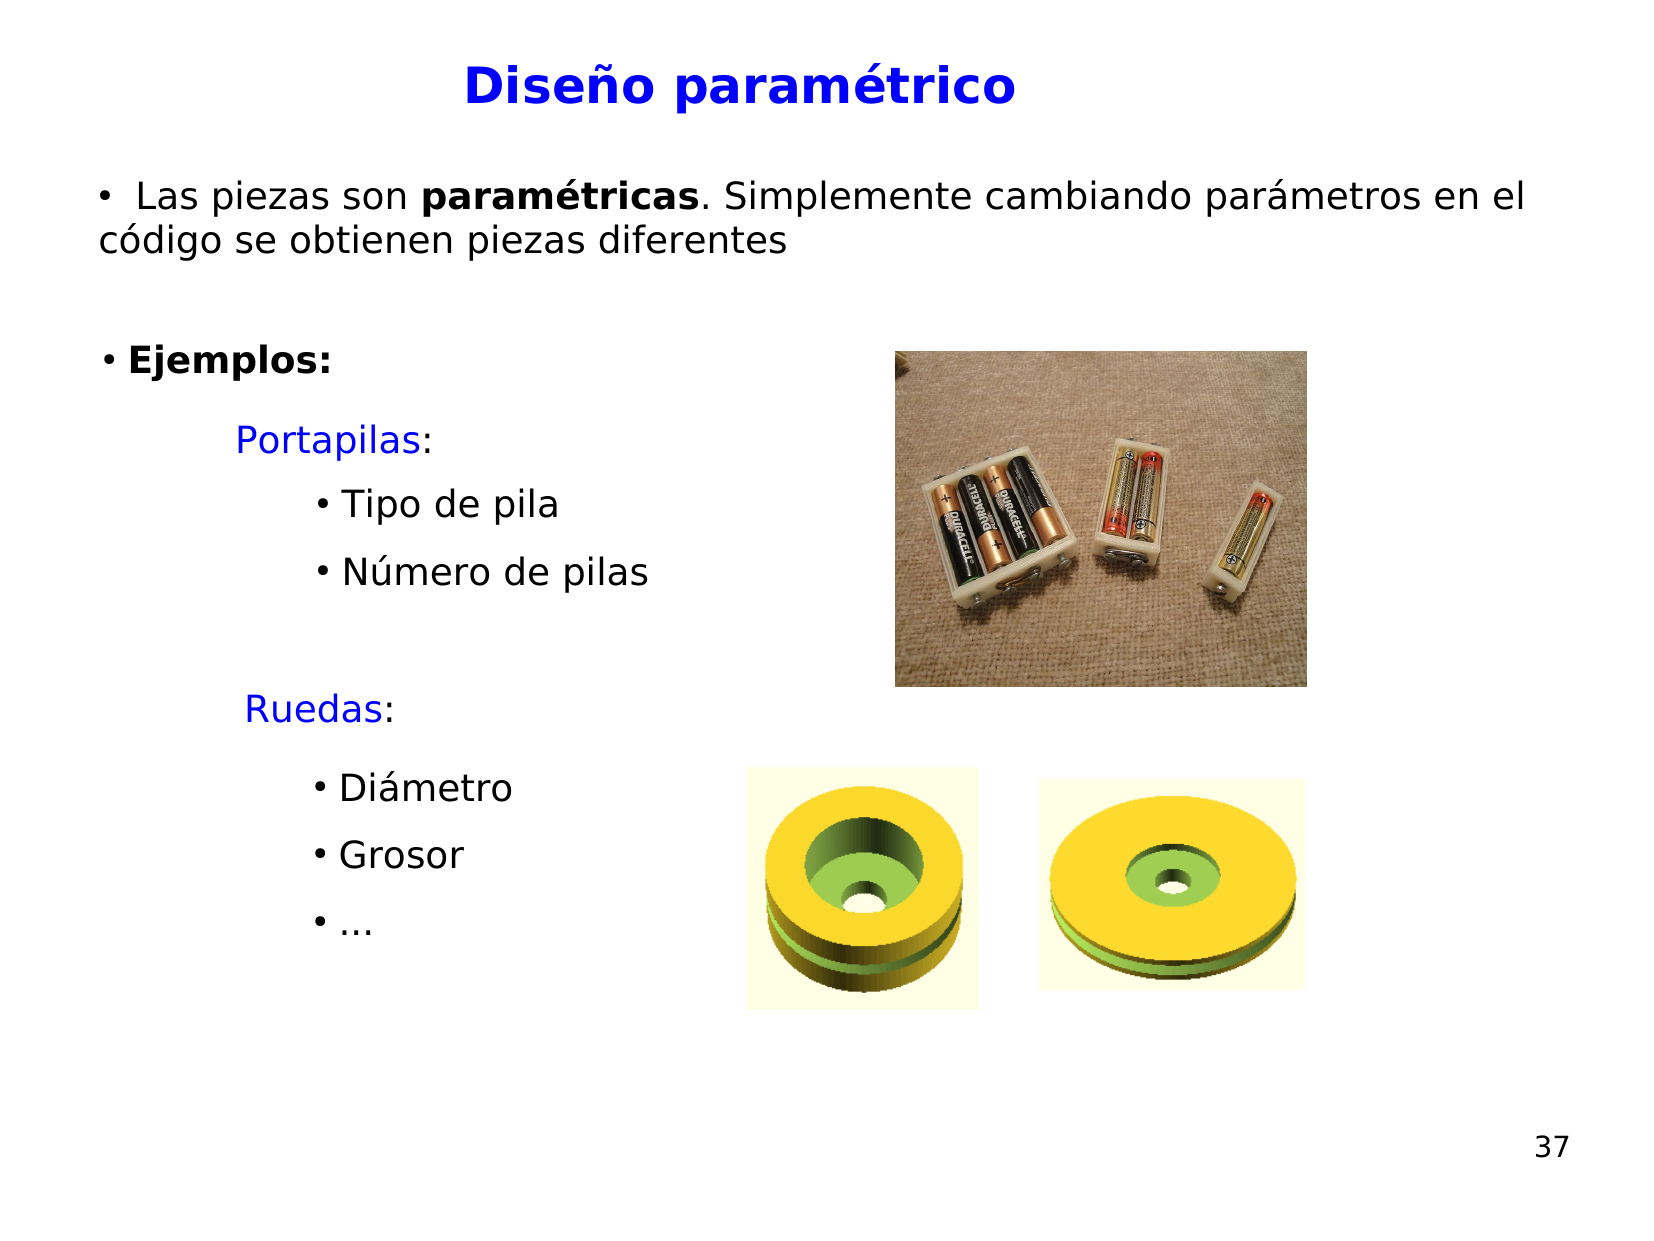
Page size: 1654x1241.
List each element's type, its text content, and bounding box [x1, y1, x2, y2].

text_box Diseño paramétrico [448, 49, 1051, 123]
picture [746, 767, 979, 1010]
text_box Tipo de pila Número de pilas [301, 475, 708, 602]
text_box Diámetro Grosor ... [298, 758, 705, 952]
picture [1039, 779, 1305, 990]
text_box Portapilas: [207, 411, 514, 470]
text_box Ruedas: [216, 680, 522, 740]
picture [895, 351, 1307, 687]
text_box Ejemplos: [87, 331, 381, 390]
text_box Las piezas son paramétricas. Simplemente cambiando parámetros en el código se obtienen piezas diferentes [83, 167, 1550, 298]
